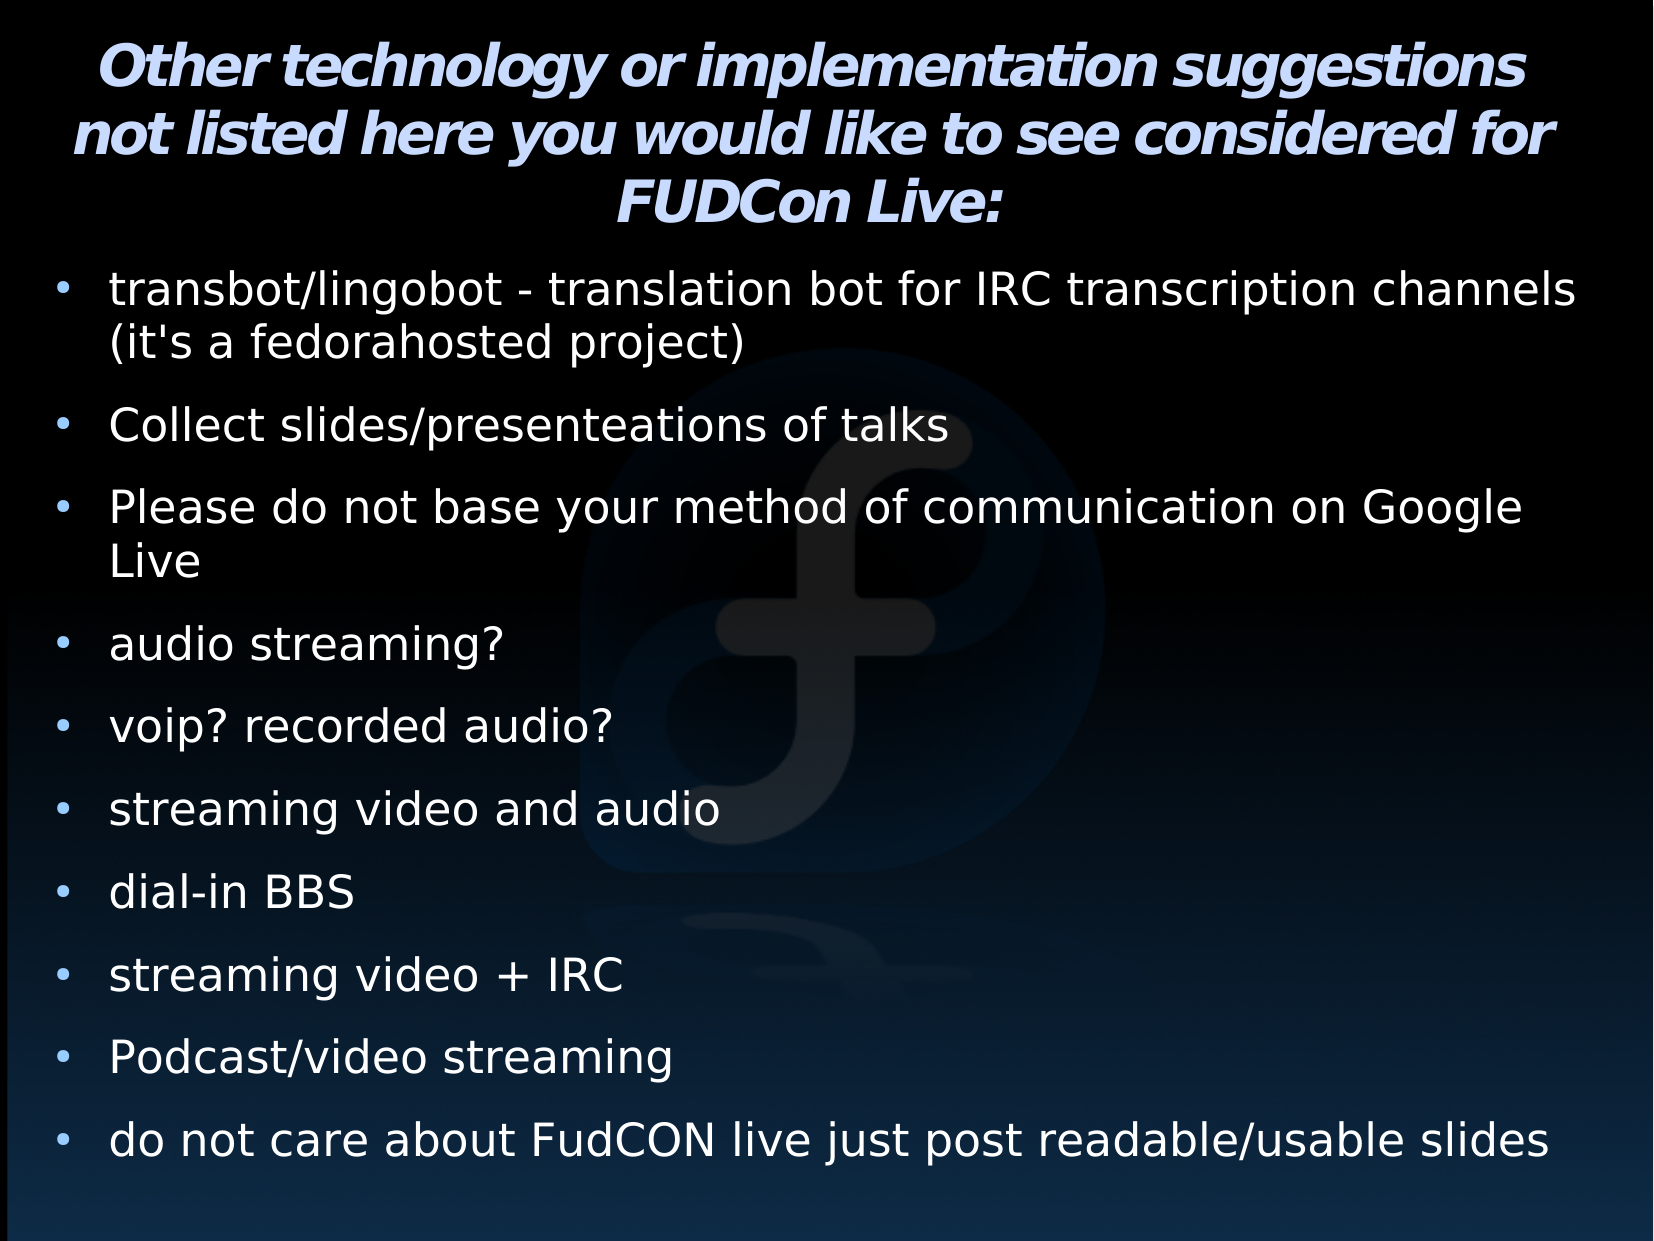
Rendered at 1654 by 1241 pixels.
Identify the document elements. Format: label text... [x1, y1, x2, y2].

picture [7, 6, 1654, 1241]
subtitle The next group of questions covers opinions on FUDCon Live. [37, 262, 1603, 390]
